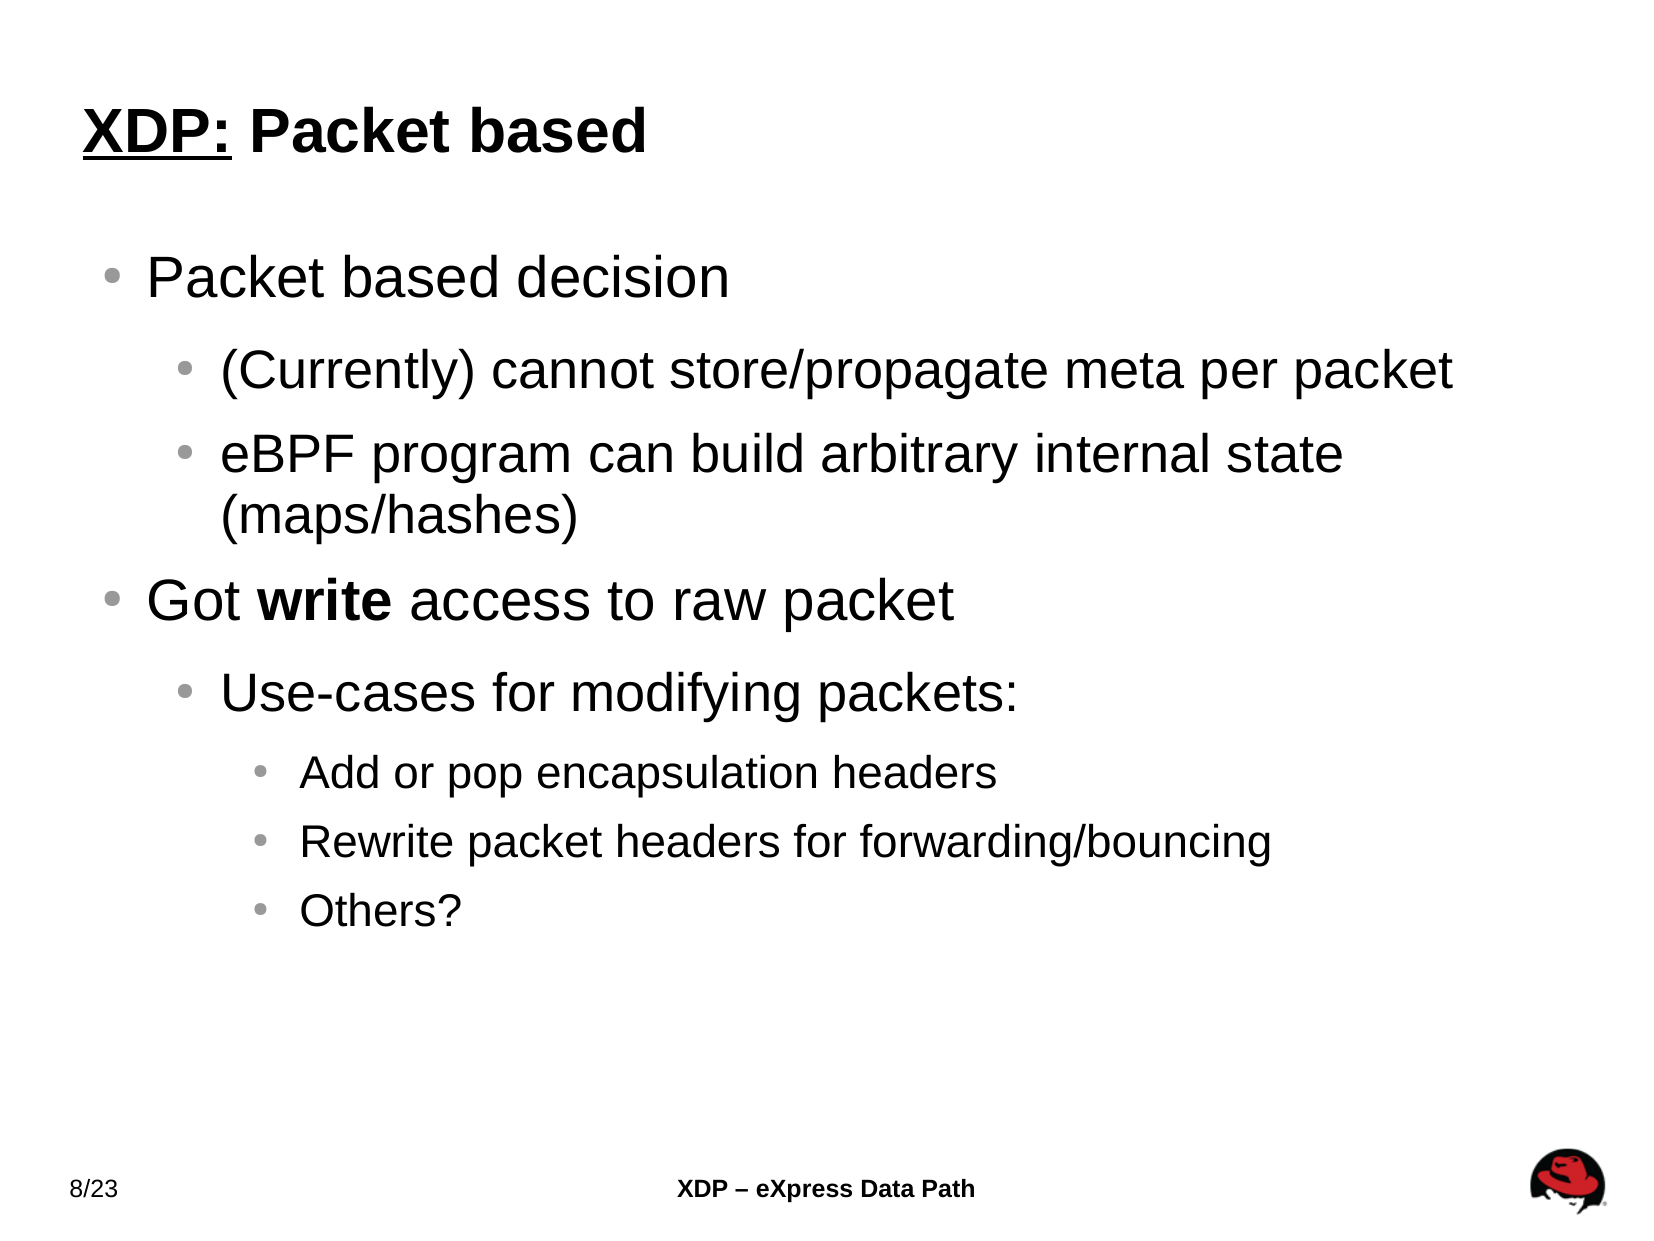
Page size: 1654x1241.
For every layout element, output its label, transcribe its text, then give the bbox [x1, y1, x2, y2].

text_box [86, 244, 1576, 1039]
title XDP: Packet based [82, 37, 1571, 226]
picture [1529, 1146, 1613, 1224]
